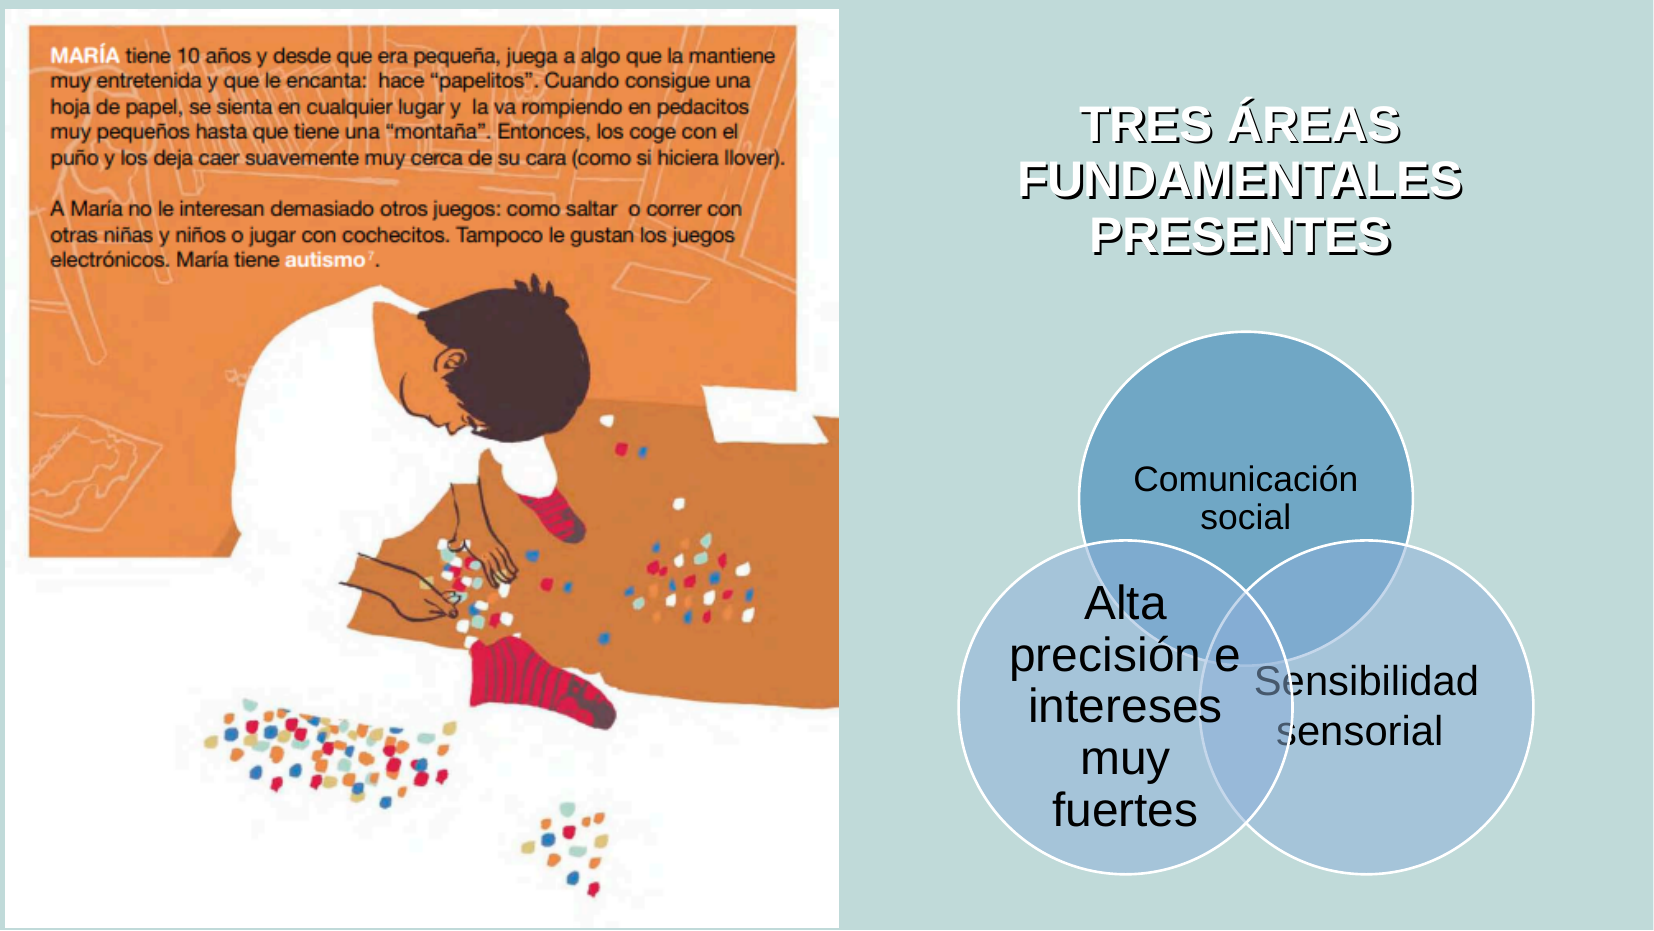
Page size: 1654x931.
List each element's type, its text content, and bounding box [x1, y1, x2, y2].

text_box Comunicación social [1079, 331, 1413, 590]
picture [5, 9, 839, 928]
text_box Sensibilidad sensorial [1246, 540, 1534, 875]
text_box TRES ÁREAS FUNDAMENTALES PRESENTES [885, 88, 1595, 271]
text_box Alta precisión e intereses muy fuertes [958, 540, 1293, 875]
